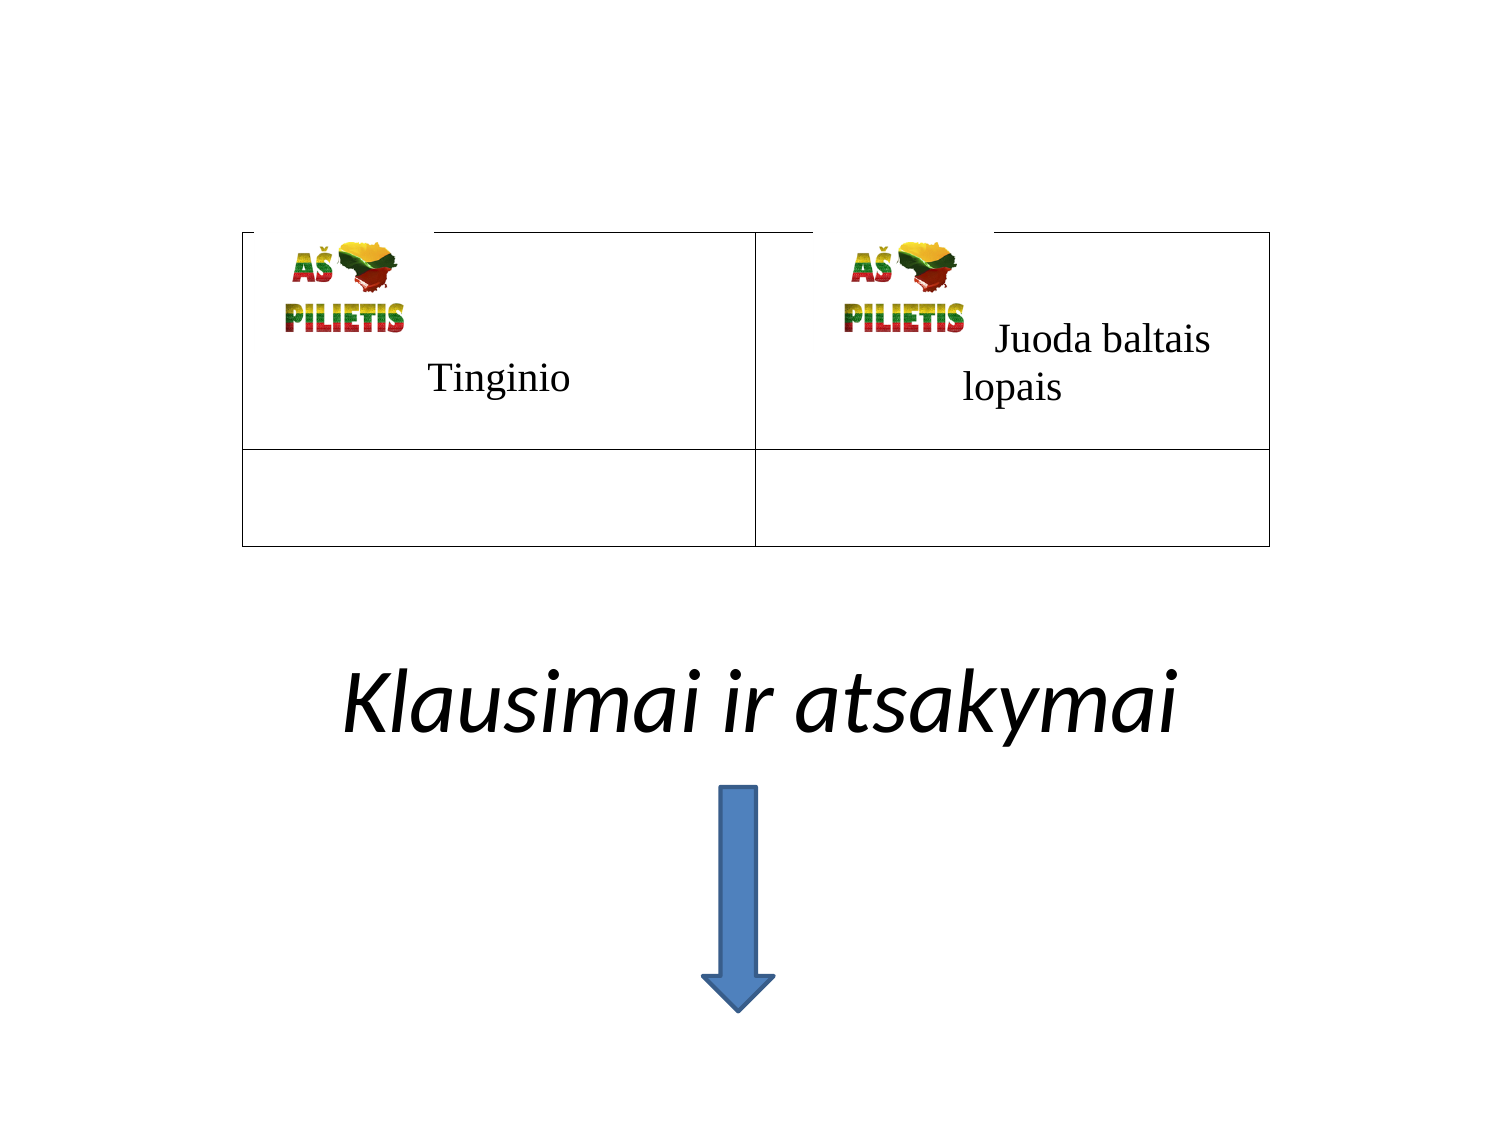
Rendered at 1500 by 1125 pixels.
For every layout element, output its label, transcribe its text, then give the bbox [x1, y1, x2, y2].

text_box [702, 786, 774, 1012]
picture [242, 231, 1273, 593]
text_box Klausimai ir atsakymai [123, 633, 1399, 875]
